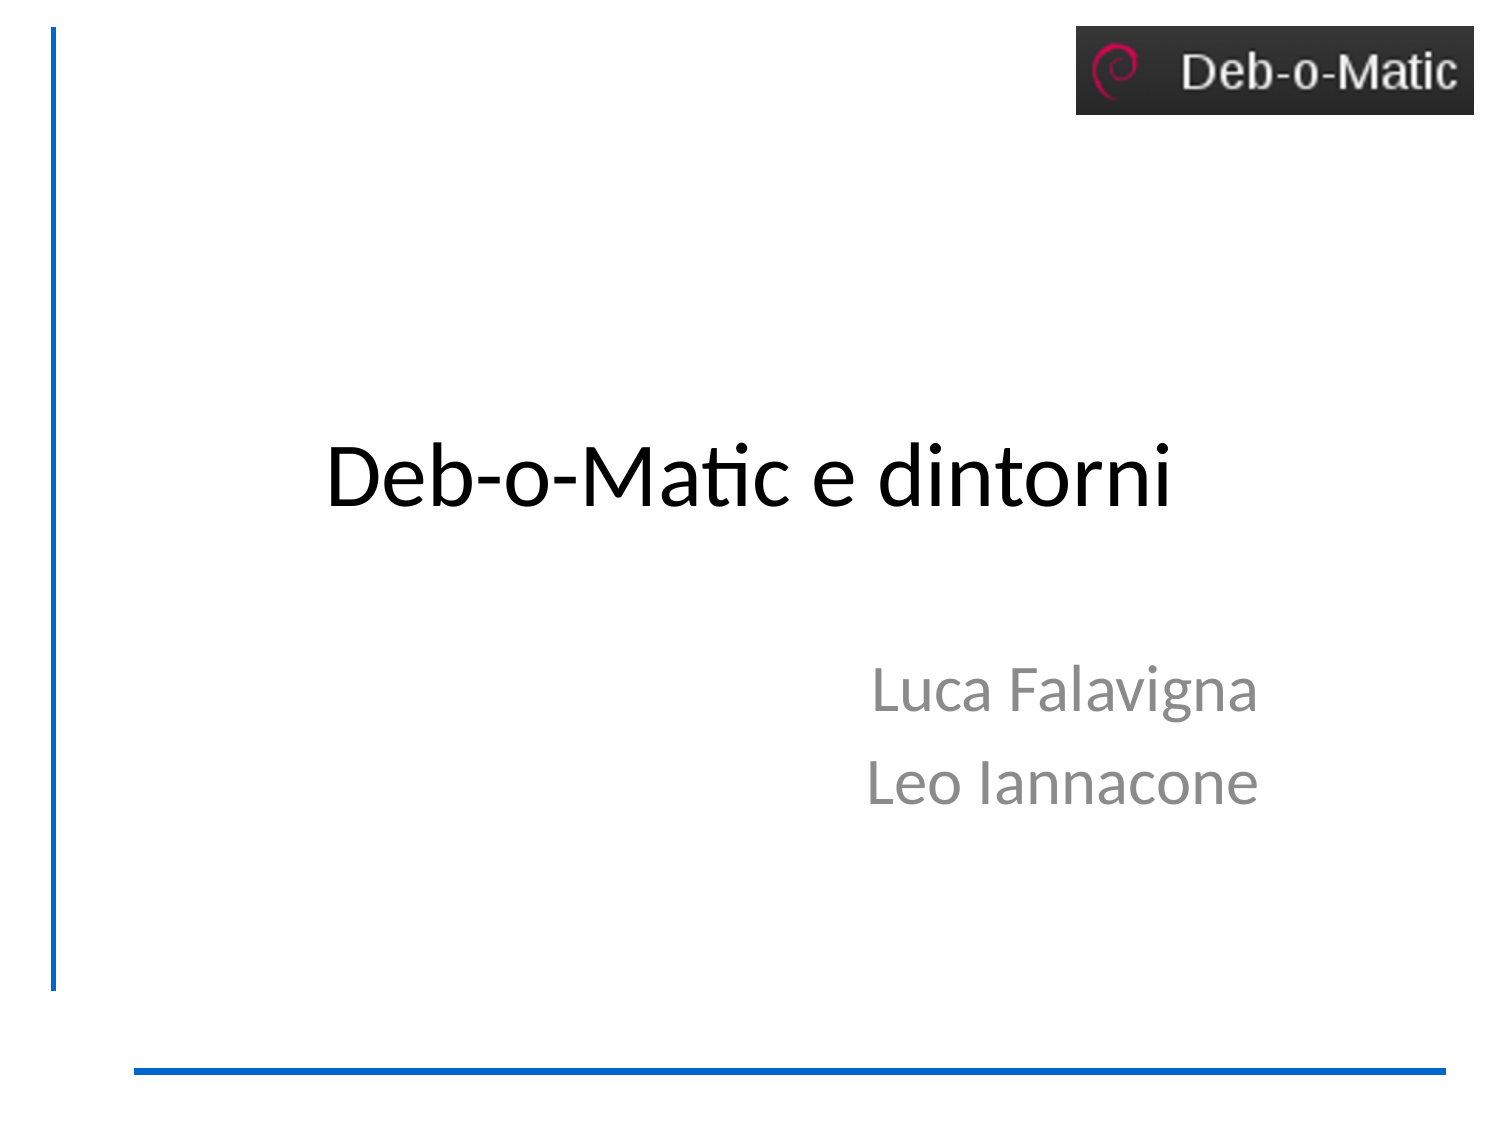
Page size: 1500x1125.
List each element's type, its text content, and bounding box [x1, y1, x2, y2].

title Deb-o-Matic e dintorni [112, 349, 1388, 591]
picture [1076, 26, 1474, 115]
subtitle Luca Falavigna Leo Iannacone [225, 637, 1275, 925]
